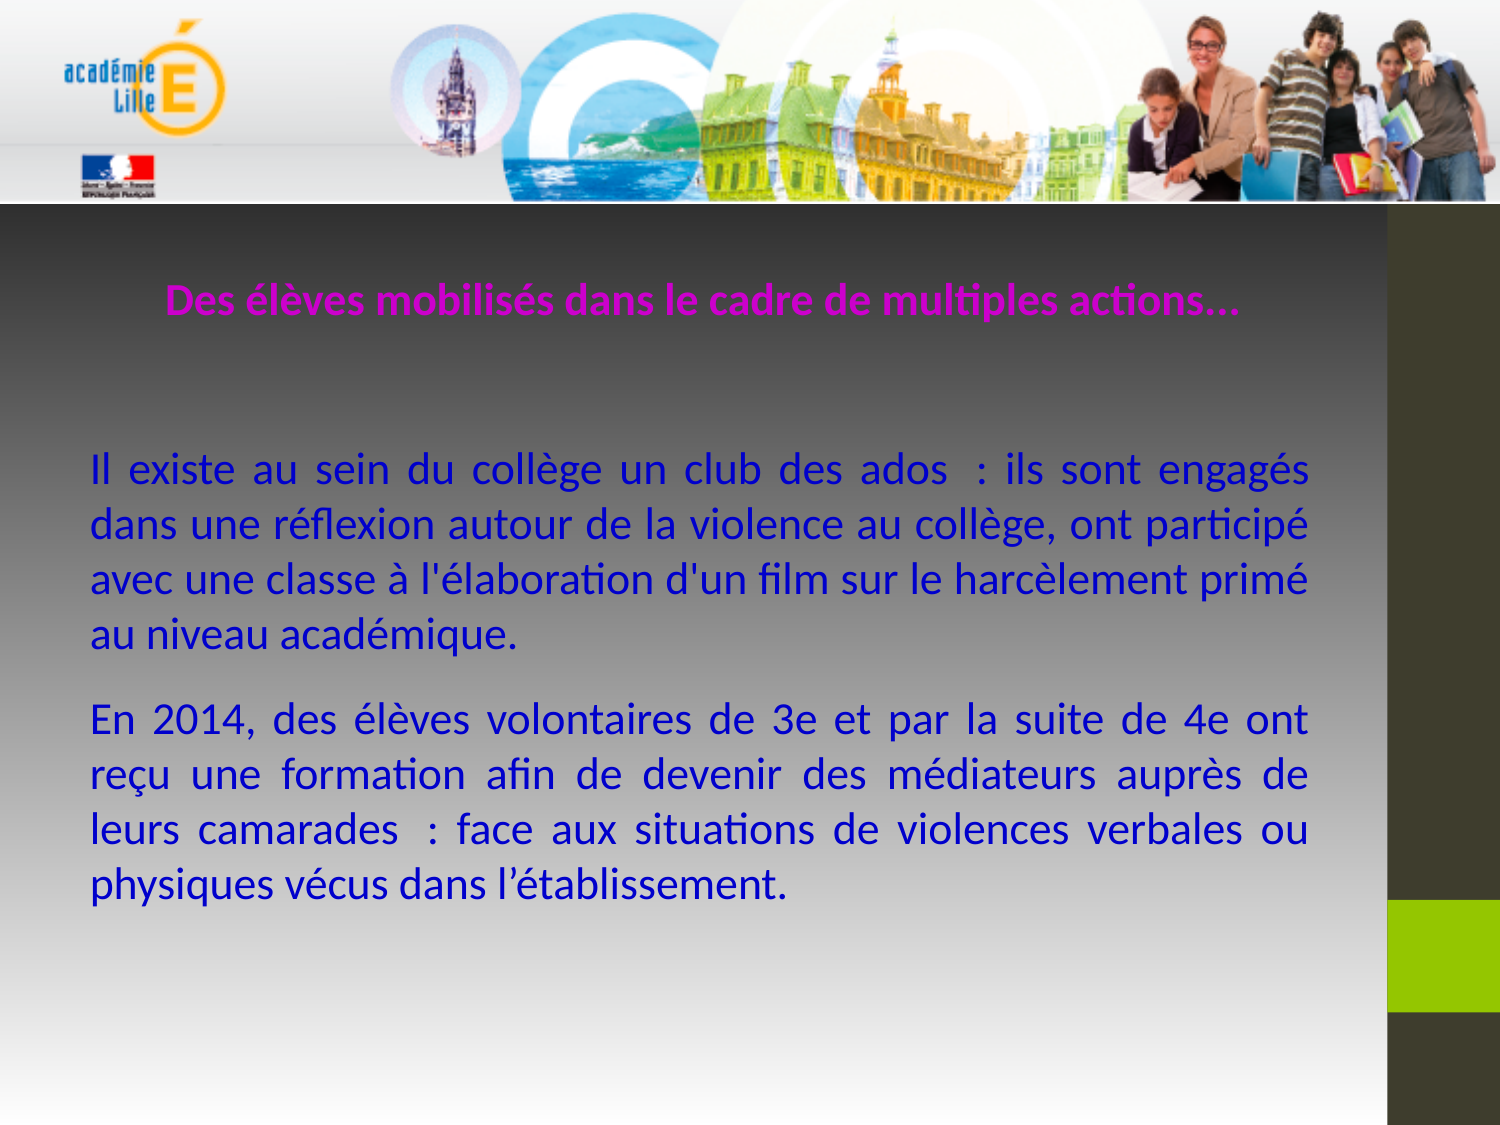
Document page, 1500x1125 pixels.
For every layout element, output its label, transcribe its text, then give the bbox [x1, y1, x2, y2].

list Des élèves mobilisés dans le cadre de multiples actions... Il existe au sein du collège un club des ados : ils sont engagés dans une réflexion autour de la violence au collège, ont participé avec une classe à l'élaboration d'un film sur le harcèlement primé au niveau académique. En 2014, des élèves volontaires de 3e et par la suite de 4e ont reçu une formation afin de devenir des médiateurs auprès de leurs camarades : face aux situations de violences verbales ou physiques vécus dans l’établissement. [75, 262, 1325, 1050]
picture [0, 0, 1500, 204]
